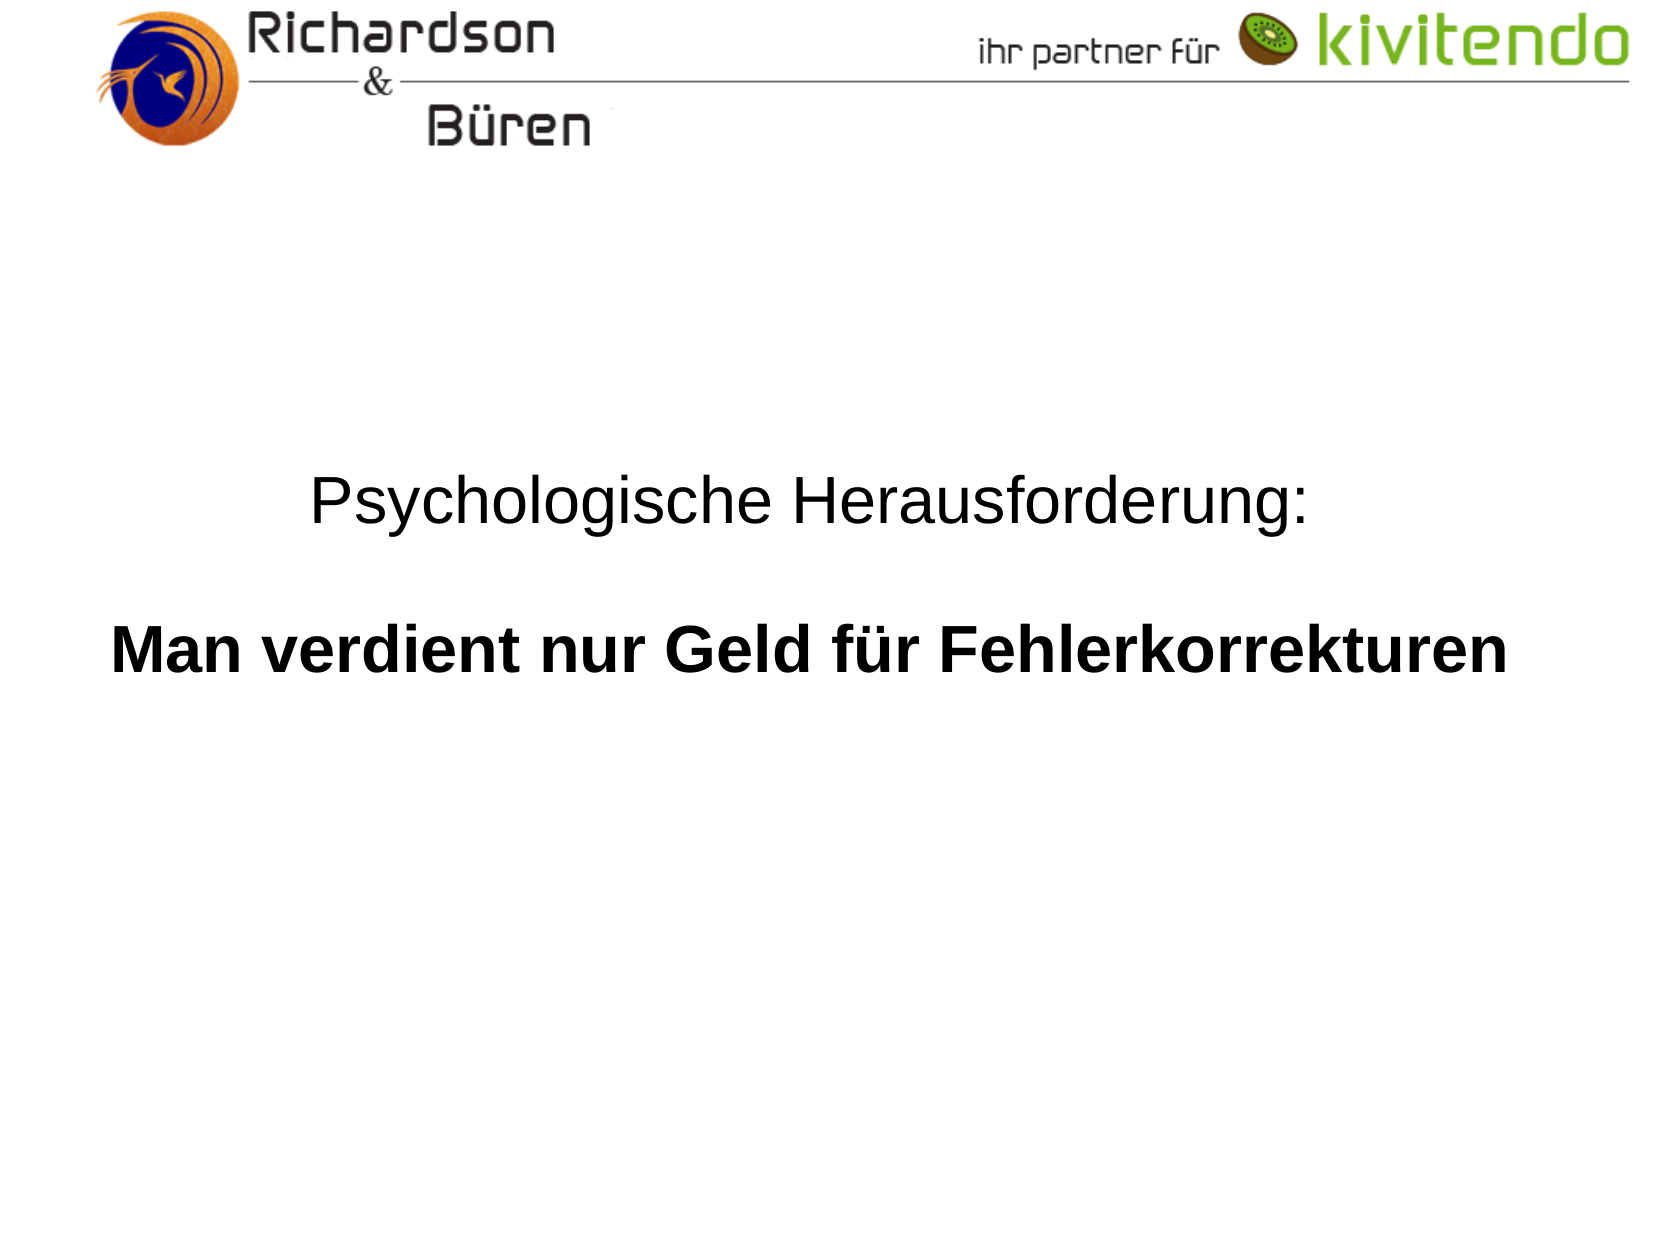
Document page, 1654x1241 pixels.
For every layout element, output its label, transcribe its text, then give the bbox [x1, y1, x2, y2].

picture [63, 0, 1642, 149]
subtitle Psychologische Herausforderung: Man verdient nur Geld für Fehlerkorrekturen [82, 290, 1538, 1010]
